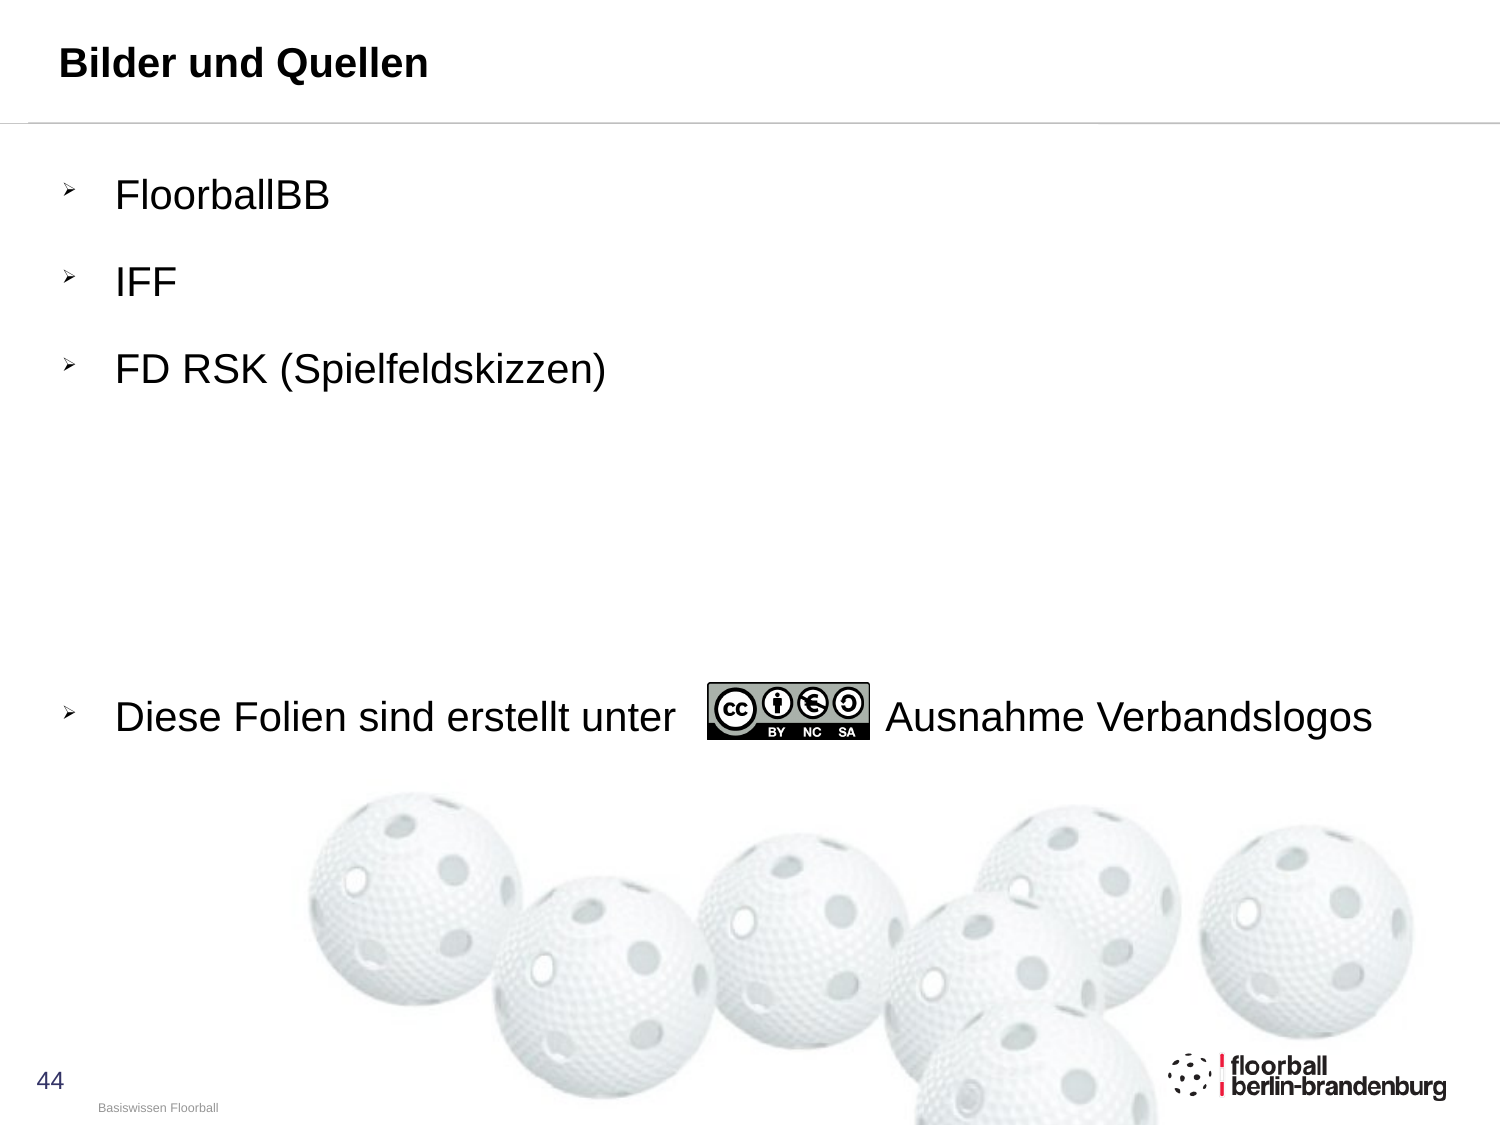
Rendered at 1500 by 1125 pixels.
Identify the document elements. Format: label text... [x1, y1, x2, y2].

text_box FloorballBB IFF FD RSK (Spielfeldskizzen) Diese Folien sind erstellt unter Ausnahme Verbandslogos [29, 152, 1466, 1013]
picture [707, 682, 870, 740]
picture [242, 355, 1483, 1125]
text_box Bilder und Quellen [43, 28, 1466, 94]
